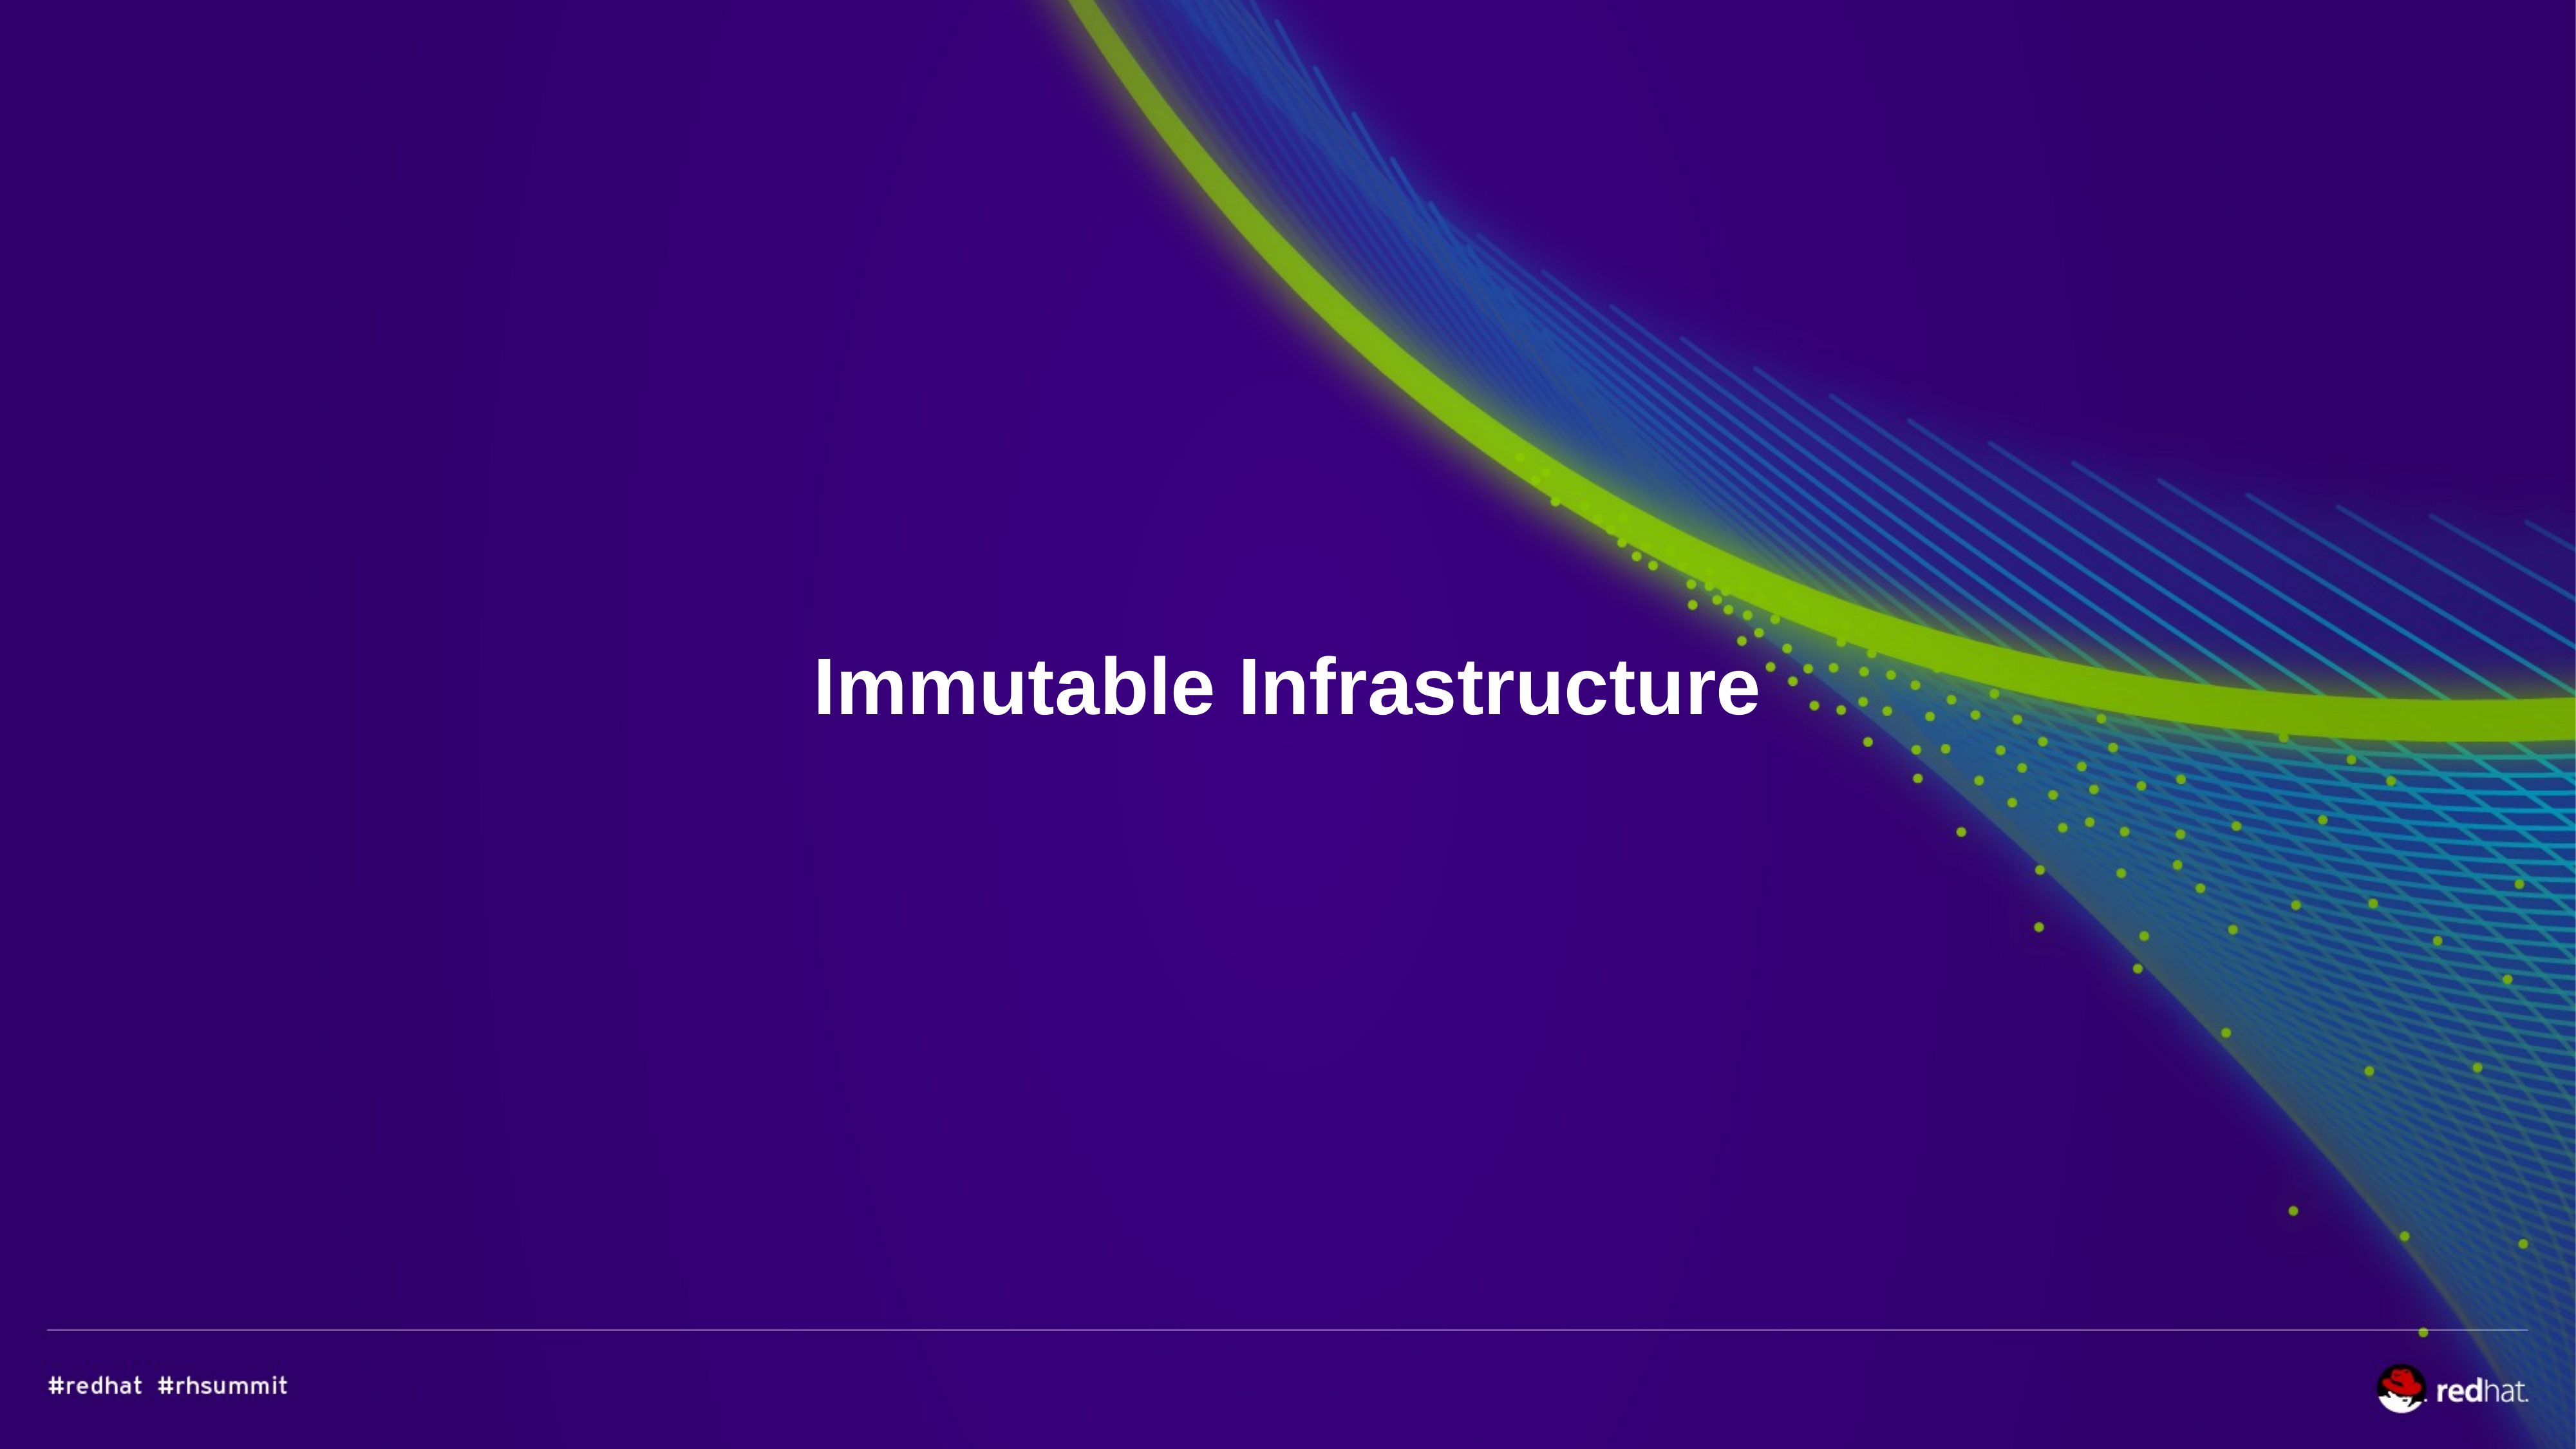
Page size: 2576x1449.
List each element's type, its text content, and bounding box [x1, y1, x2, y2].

picture [0, 0, 2576, 1449]
text_box Immutable Infrastructure [235, 636, 2341, 737]
